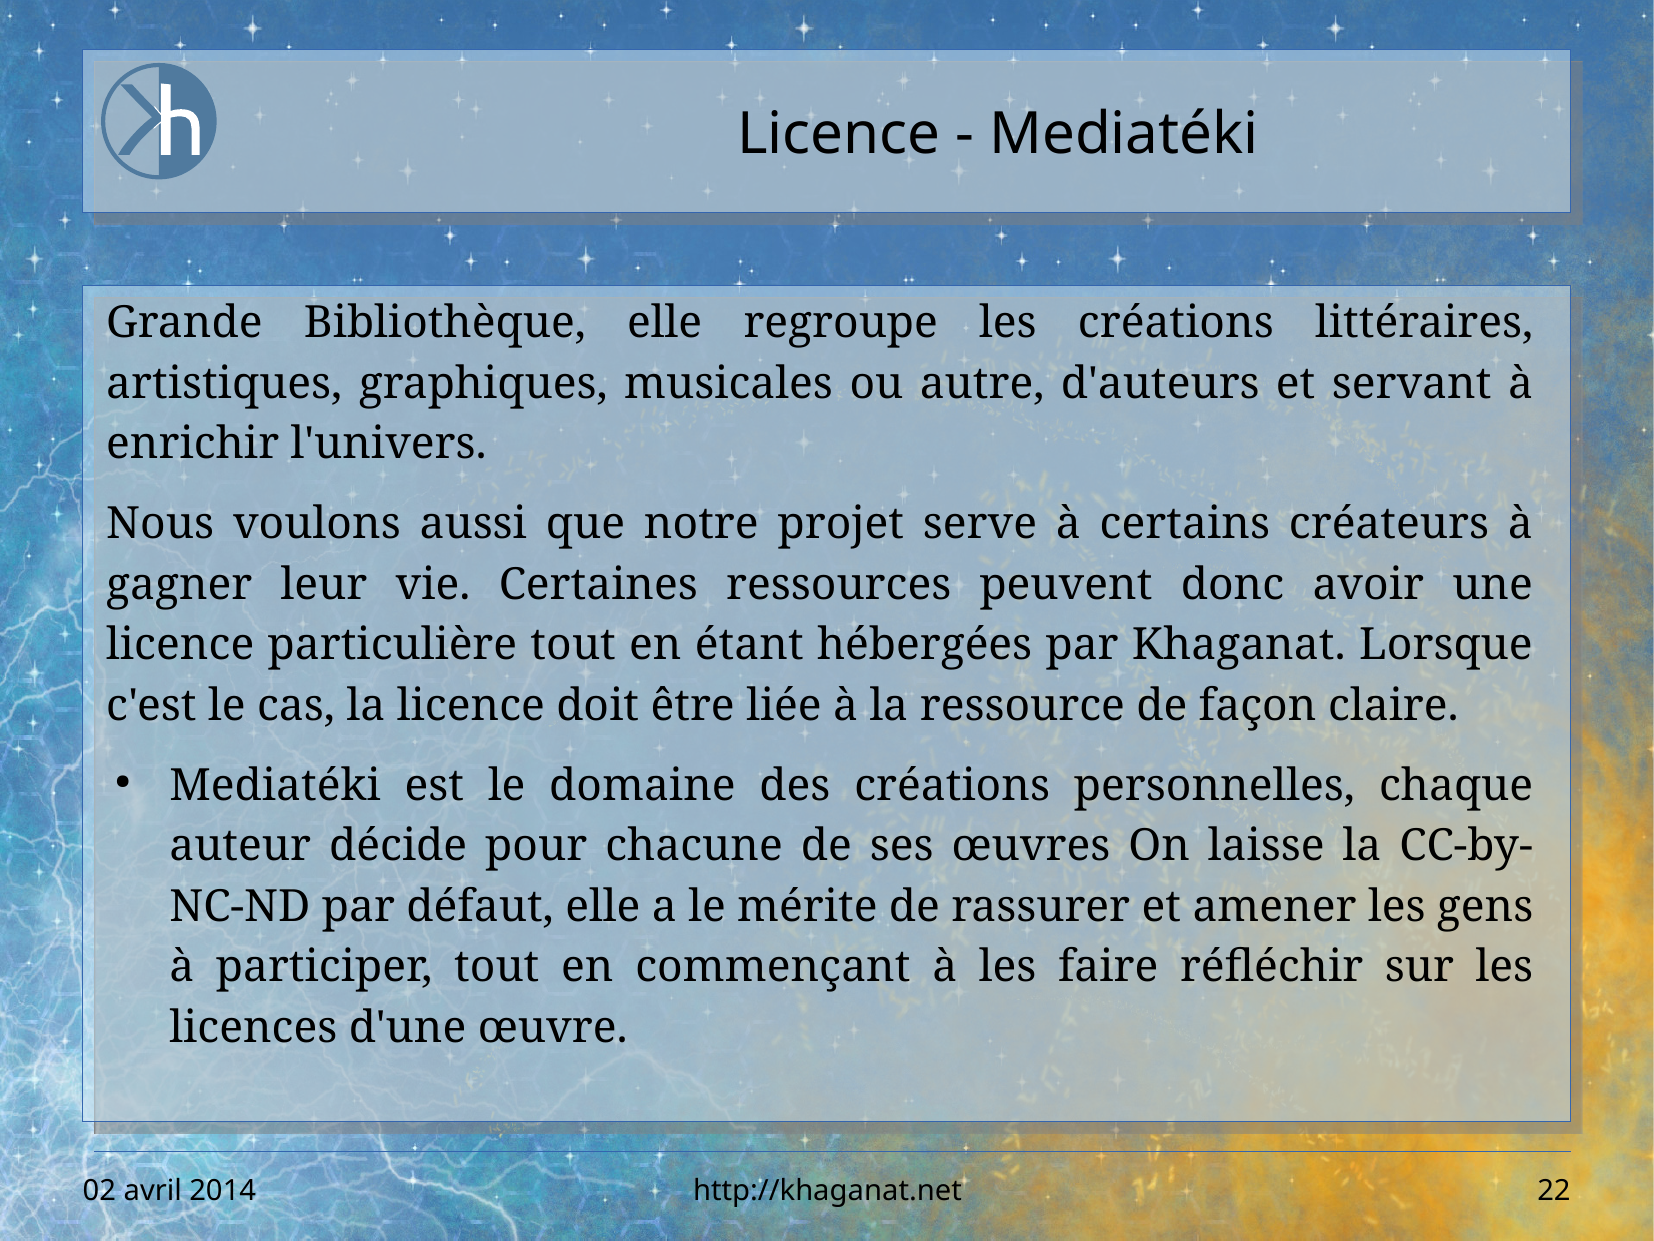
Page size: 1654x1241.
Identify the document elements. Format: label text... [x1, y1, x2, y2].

title Licence - Mediatéki [425, 49, 1571, 213]
picture [0, 0, 1654, 1241]
list Grande Bibliothèque, elle regroupe les créations littéraires, artistiques, graphiques, musicales ou autre, d'auteurs et servant à enrichir l'univers. Nous voulons aussi que notre projet serve à certains créateurs à gagner leur vie. Certaines ressources peuvent donc avoir une licence particulière tout en étant hébergées par Khaganat. Lorsque c'est le cas, la licence doit être liée à la ressource de façon claire. Mediatéki est le domaine des créations personnelles, chaque auteur décide pour chacune de ses œuvres On laisse la CC-by-NC-ND par défaut, elle a le mérite de rassurer et amener les gens à participer, tout en commençant à les faire réfléchir sur les licences d'une œuvre. [106, 290, 1536, 1123]
